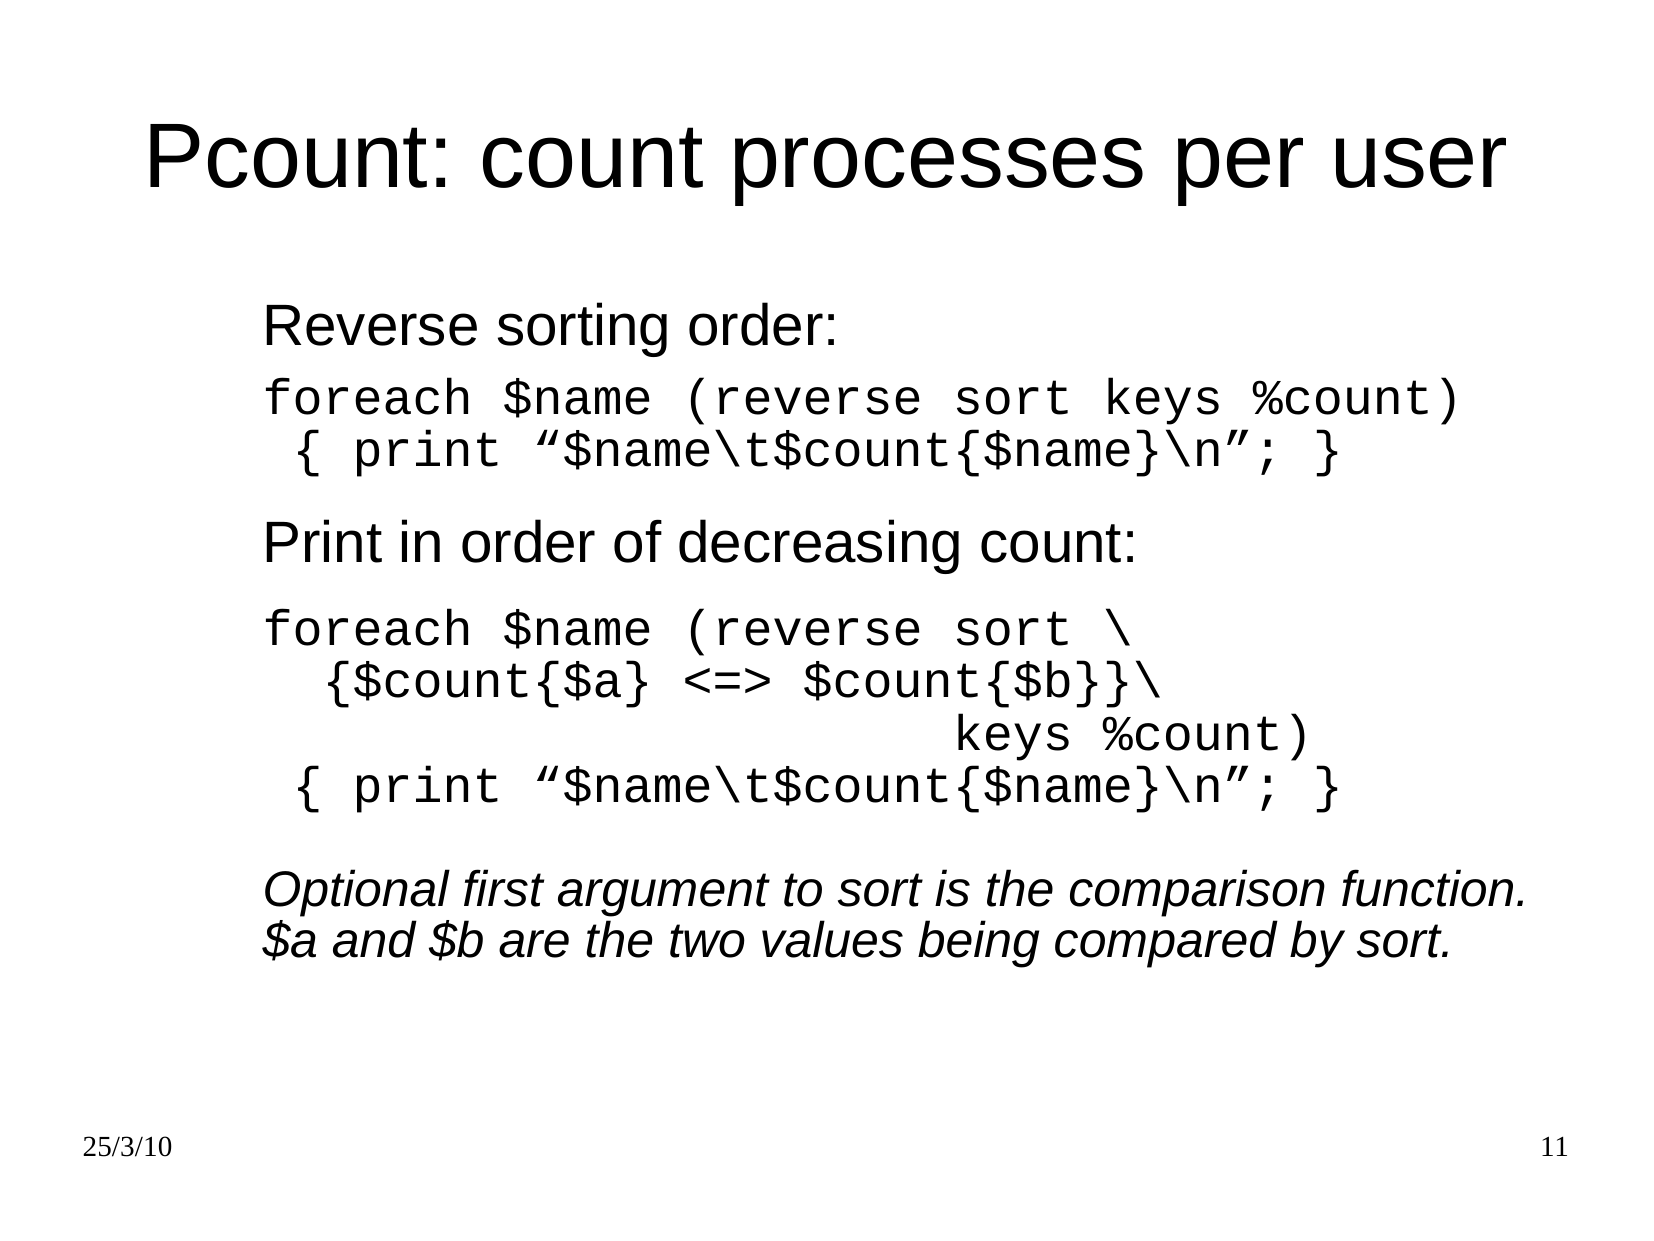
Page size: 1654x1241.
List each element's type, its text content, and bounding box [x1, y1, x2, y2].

list Reverse sorting order: foreach $name (reverse sort keys %count) { print “$name\t$count{$name}\n”; } Print in order of decreasing count: foreach $name (reverse sort \ {$count{$a} <=> $count{$b}}\ keys %count) { print “$name\t$count{$name}\n”; } Optional first argument to sort is the comparison function. $a and $b are the two values being compared by sort. [262, 290, 1571, 1097]
title Pcount: count processes per user [82, 56, 1571, 250]
